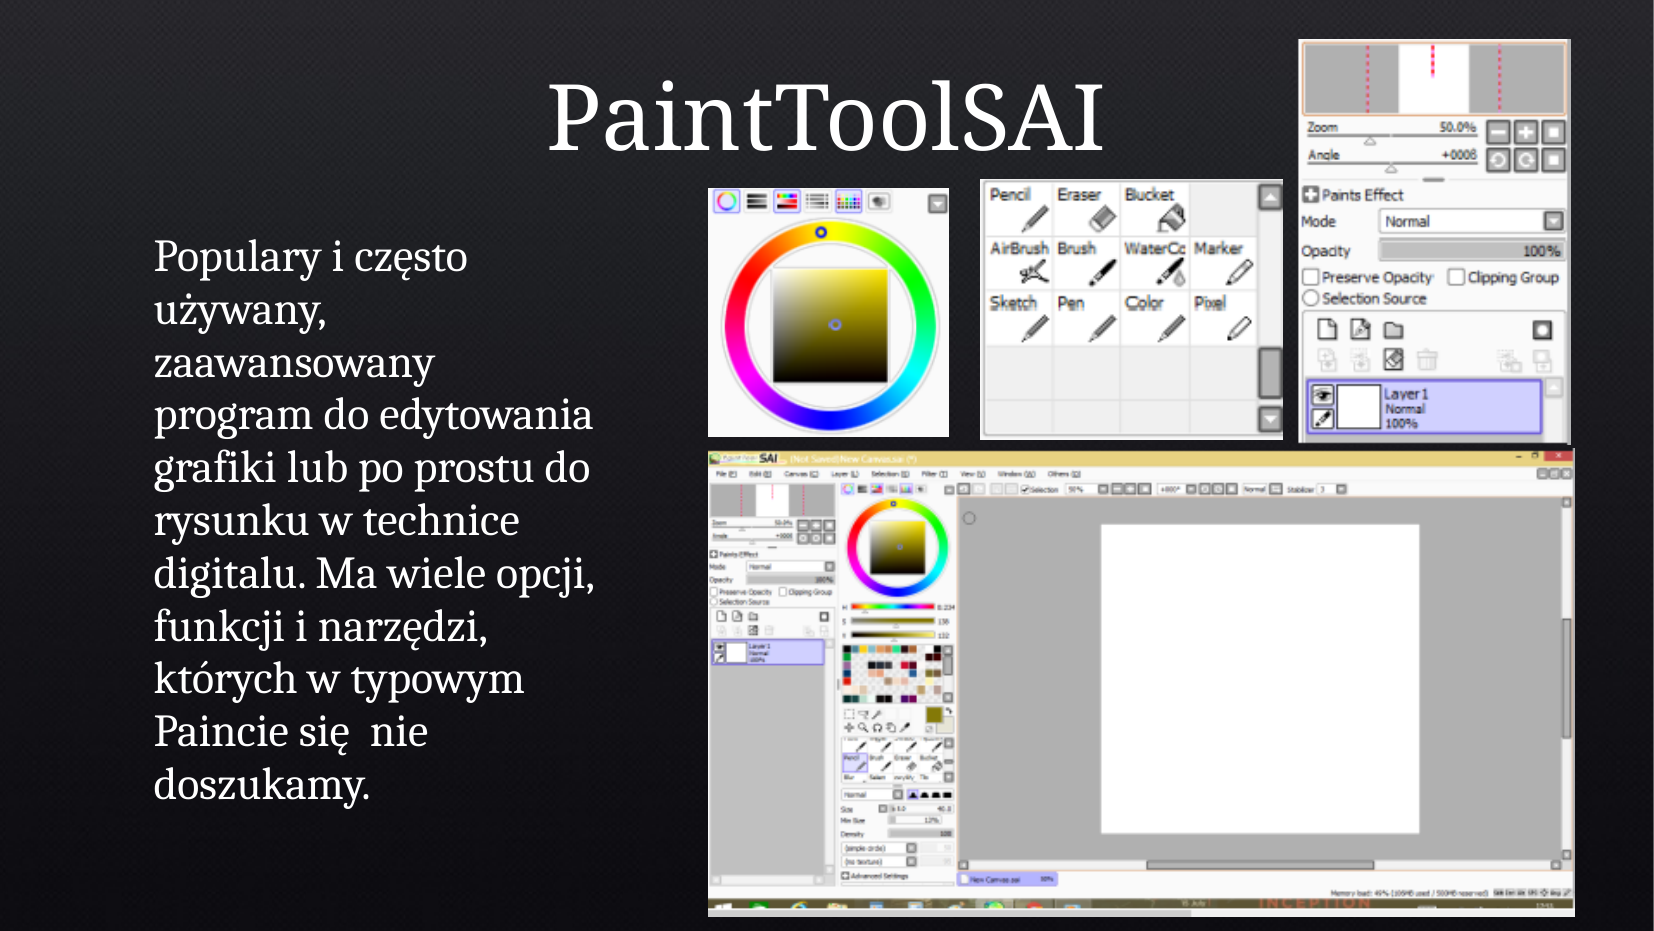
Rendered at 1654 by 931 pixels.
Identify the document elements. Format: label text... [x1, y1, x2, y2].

title PaintToolSAI [82, 37, 1571, 193]
picture [0, 0, 1654, 931]
subtitle Populary i często używany, zaawansowany program do edytowania grafiki lub po prostu do rysunku w technice digitalu. Ma wiele opcji, funkcji i narzędzi, których w typowym Paincie się nie doszukamy. [118, 165, 603, 931]
